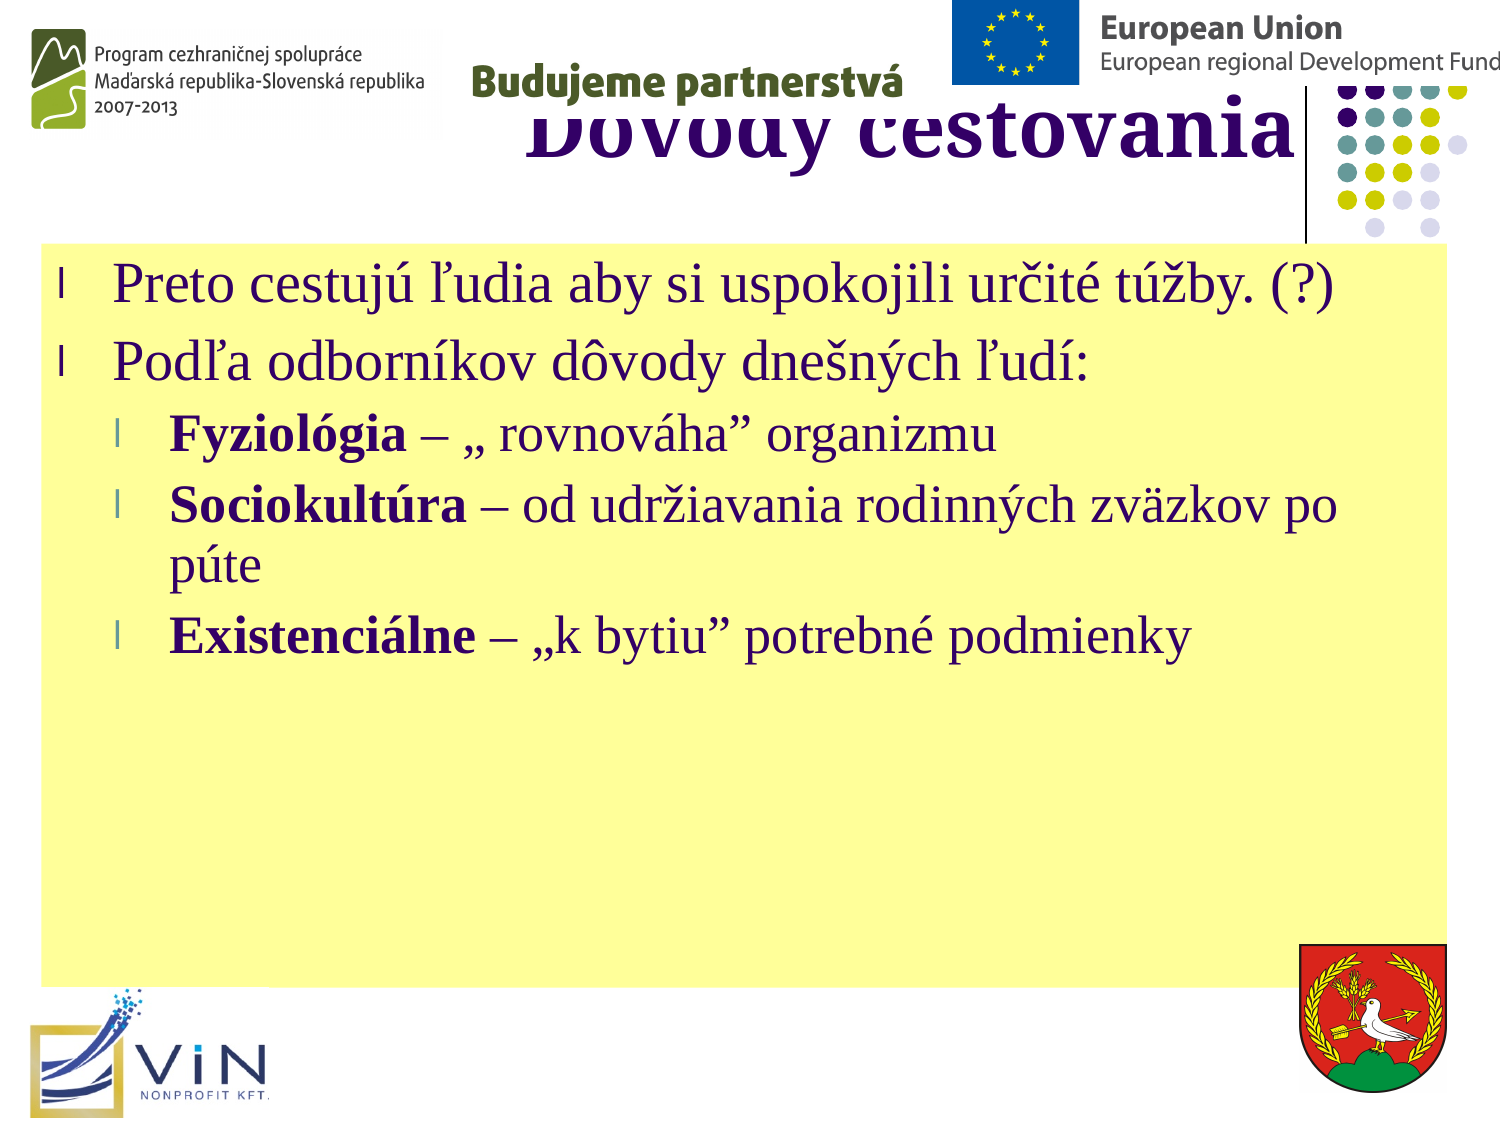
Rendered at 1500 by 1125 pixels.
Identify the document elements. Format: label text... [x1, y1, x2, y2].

title Dôvody cestovania [75, 20, 1313, 233]
picture [952, 0, 1500, 87]
picture [29, 29, 944, 140]
picture [1299, 944, 1447, 1093]
list Preto cestujú ľudia aby si uspokojili určité túžby. (?) Podľa odborníkov dôvody dnešných ľudí: Fyziológia – „ rovnováha” organizmu Sociokultúra – od udržiavania rodinných zväzkov po púte Existenciálne – „k bytiu” potrebné podmienky [41, 243, 1447, 988]
picture [7, 987, 269, 1118]
